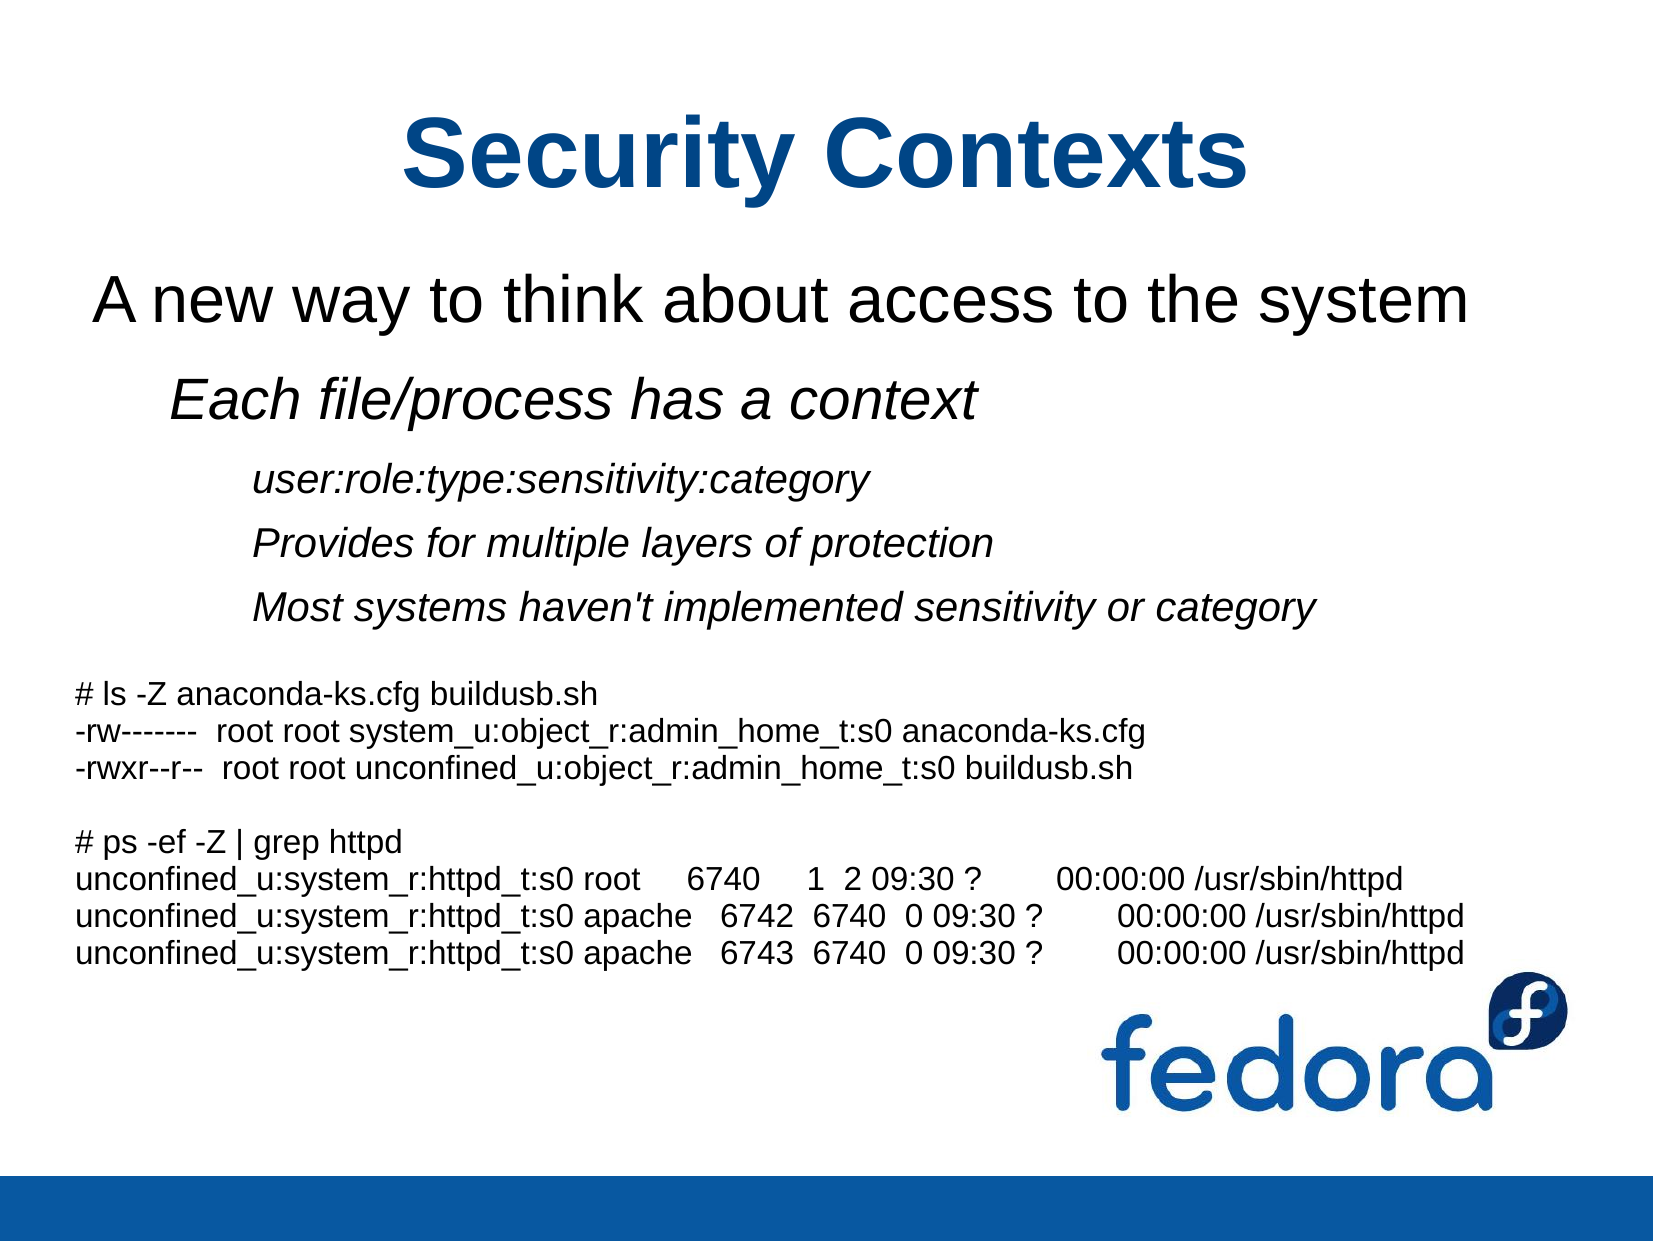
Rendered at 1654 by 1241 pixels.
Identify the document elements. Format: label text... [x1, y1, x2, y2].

list A new way to think about access to the system Each file/process has a context user:role:type:sensitivity:category Provides for multiple layers of protection Most systems haven't implemented sensitivity or category [75, 262, 1563, 675]
picture [1087, 959, 1576, 1125]
text_box # ls -Z anaconda-ks.cfg buildusb.sh -rw------- root root system_u:object_r:admin_home_t:s0 anaconda-ks.cfg -rwxr--r-- root root unconfined_u:object_r:admin_home_t:s0 buildusb.sh # ps -ef -Z | grep httpd unconfined_u:system_r:httpd_t:s0 root 6740 1 2 09:30 ? 00:00:00 /usr/sbin/httpd unconfined_u:system_r:httpd_t:s0 apache 6742 6740 0 09:30 ? 00:00:00 /usr/sbin/httpd unconfined_u:system_r:httpd_t:s0 apache 6743 6740 0 09:30 ? 00:00:00 /usr/sbin/httpd [75, 675, 1563, 1046]
picture [0, 1176, 1653, 1241]
title Security Contexts [82, 49, 1571, 257]
